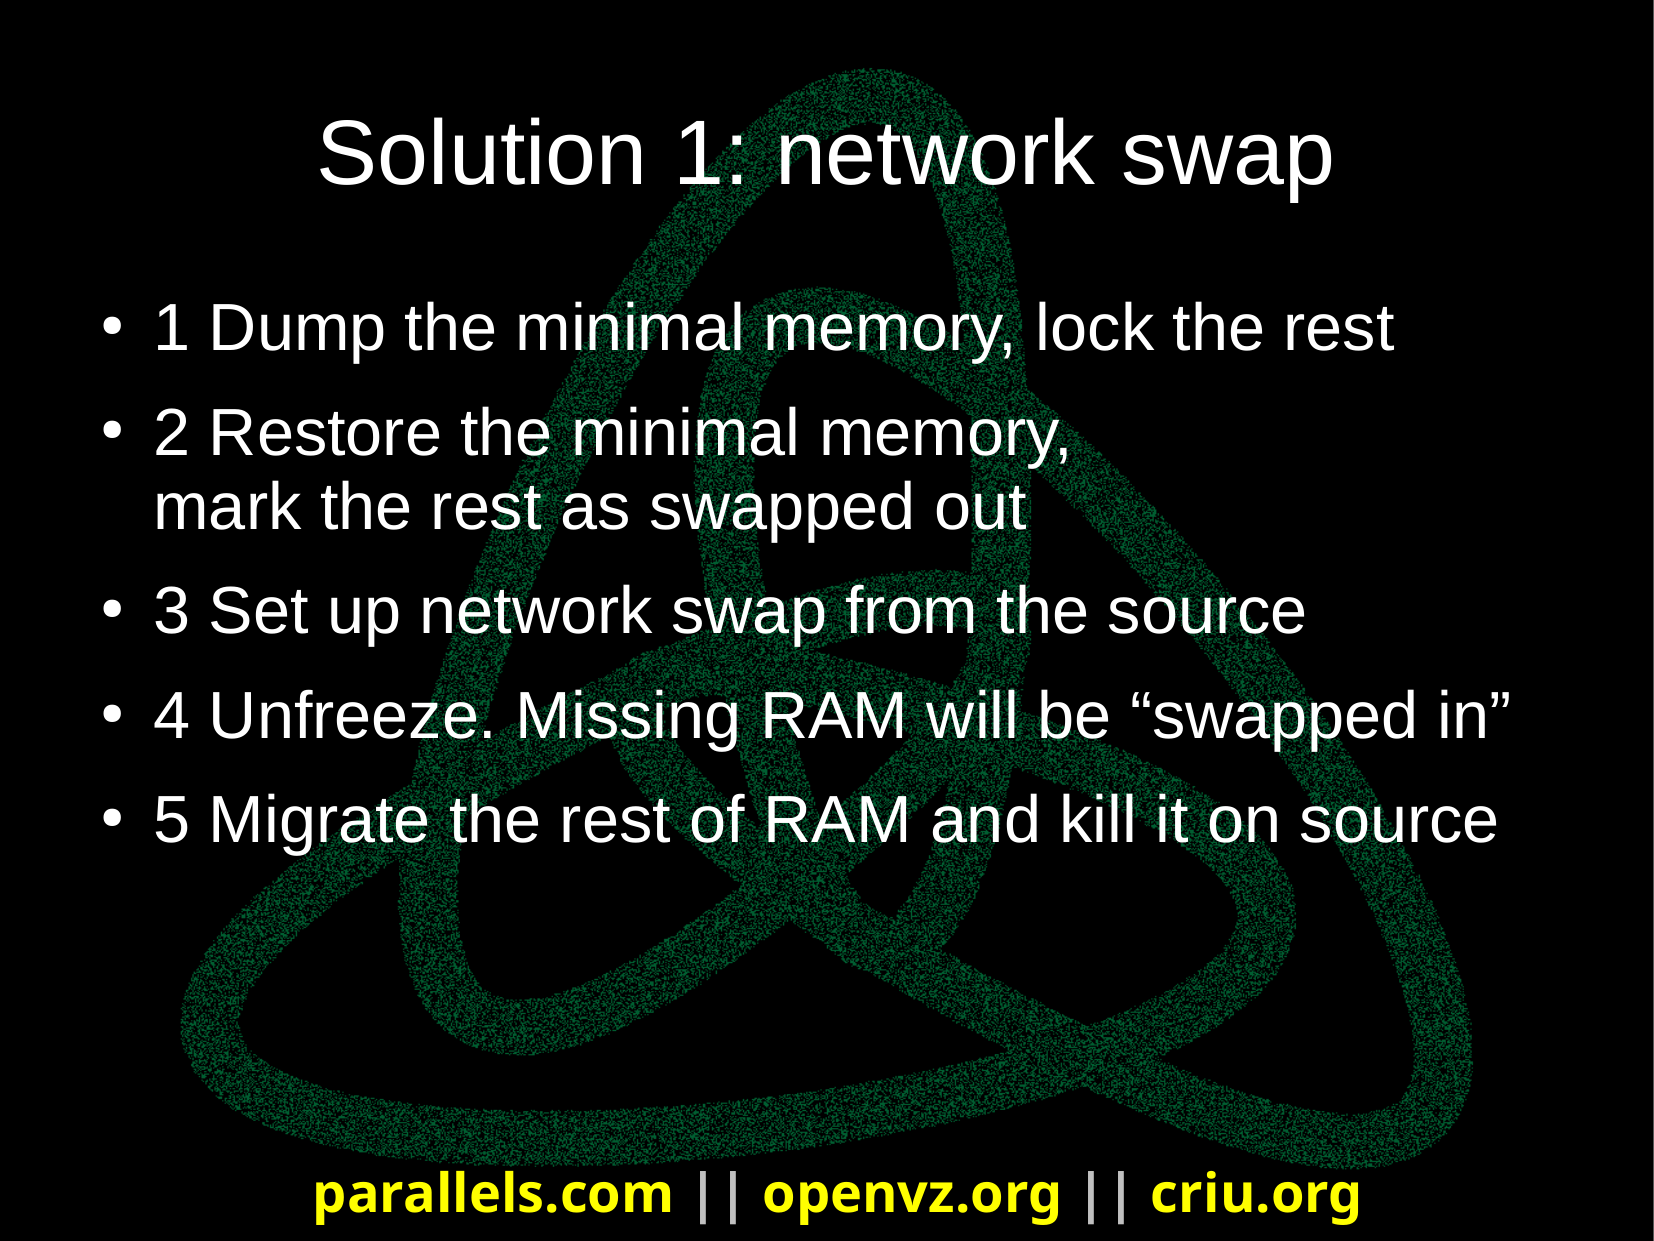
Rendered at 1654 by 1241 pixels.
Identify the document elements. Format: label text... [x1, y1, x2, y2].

title Solution 1: network swap [82, 49, 1571, 257]
picture [0, 0, 1654, 1241]
list 1 Dump the minimal memory, lock the rest 2 Restore the minimal memory, mark the rest as swapped out 3 Set up network swap from the source 4 Unfreeze. Missing RAM will be “swapped in” 5 Migrate the rest of RAM and kill it on source [82, 290, 1538, 1010]
